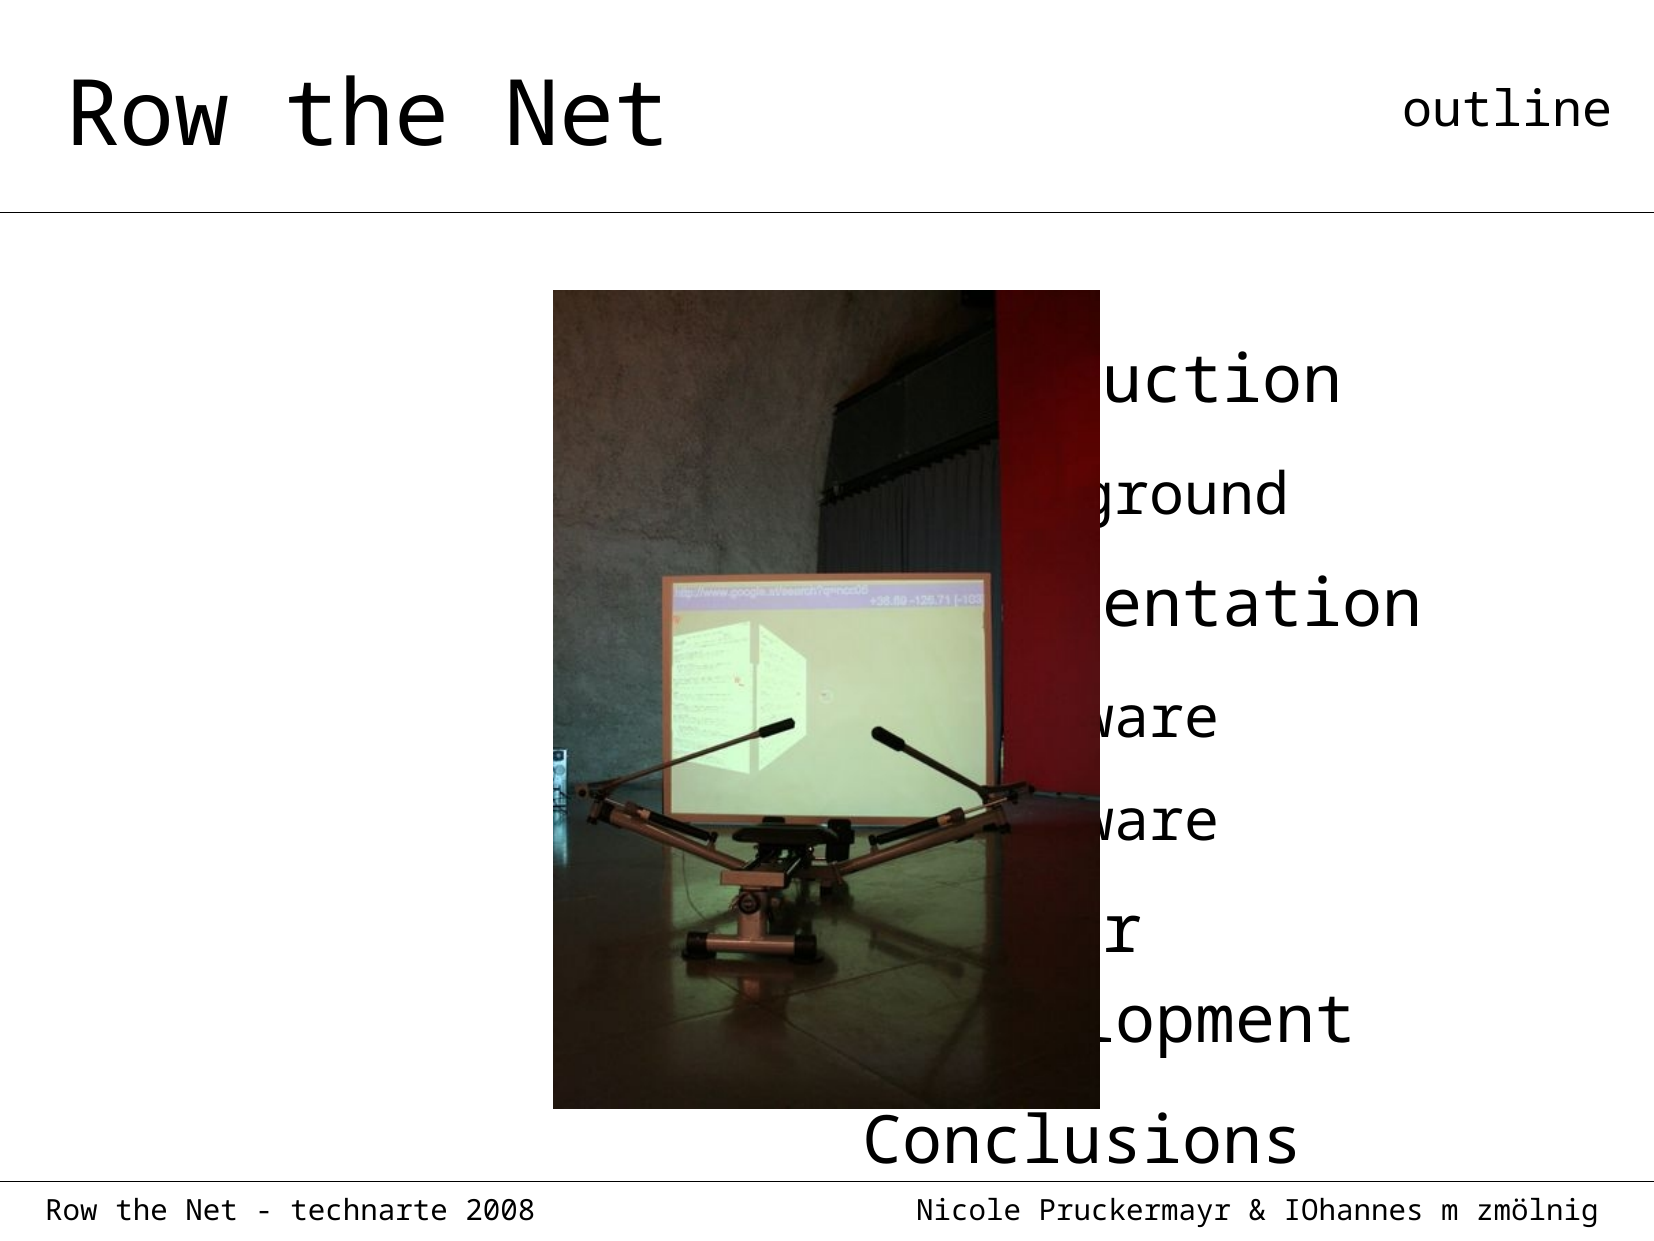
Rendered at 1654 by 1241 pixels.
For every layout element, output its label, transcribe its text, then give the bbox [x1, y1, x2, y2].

picture [172, 290, 1147, 1109]
list Introduction background Implementation hardware software further development Conclusions [845, 331, 1572, 1151]
title outline [750, 73, 1613, 142]
